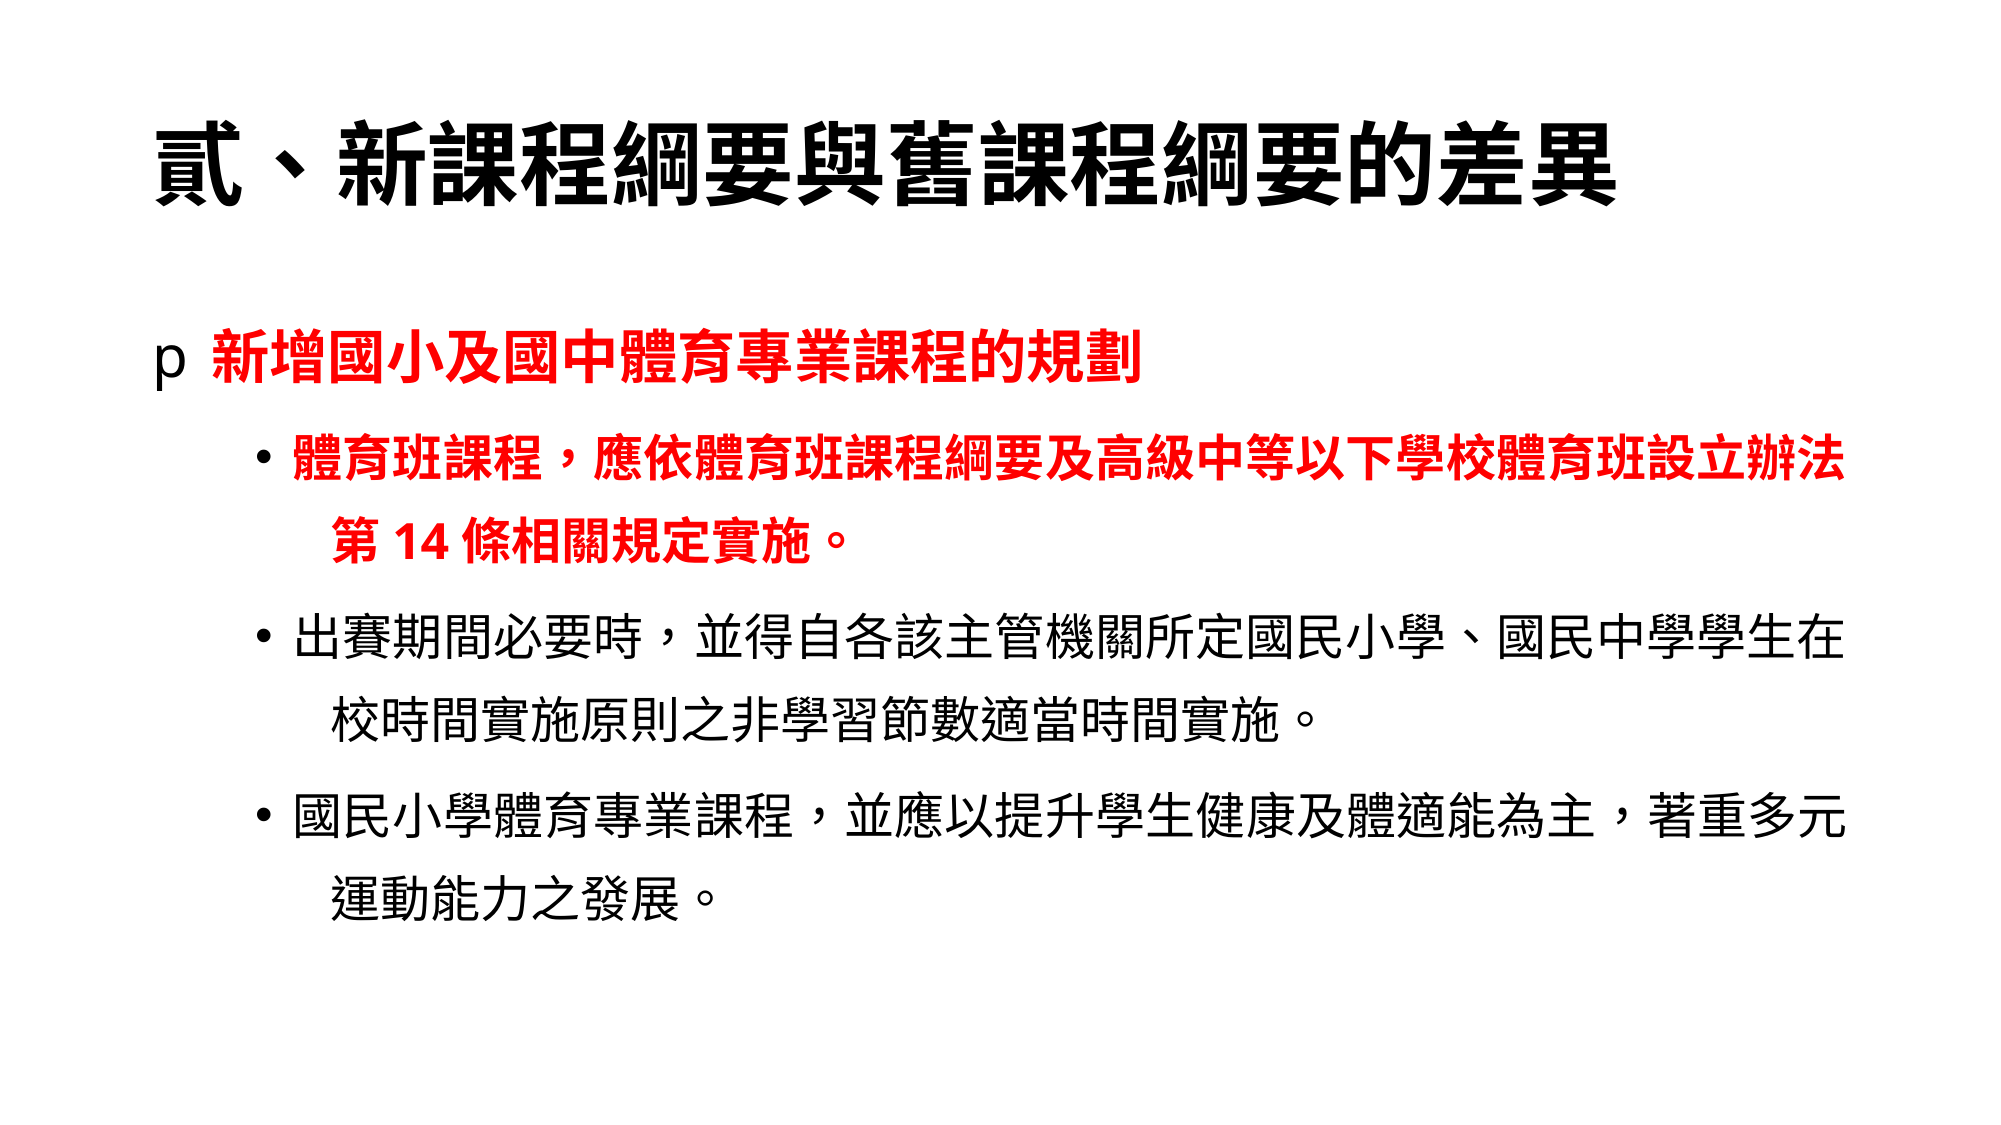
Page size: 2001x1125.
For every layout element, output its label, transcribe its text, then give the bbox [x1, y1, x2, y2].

list 新增國小及國中體育專業課程的規劃 體育班課程，應依體育班課程綱要及高級中等以下學校體育班設立辦法第14條相關規定實施。 出賽期間必要時，並得自各該主管機關所定國民小學、國民中學學生在校時間實施原則之非學習節數適當時間實施。 國民小學體育專業課程，並應以提升學生健康及體適能為主，著重多元運動能力之發展。 [137, 299, 1863, 1038]
title 貳、新課程綱要與舊課程綱要的差異 [137, 59, 1863, 278]
